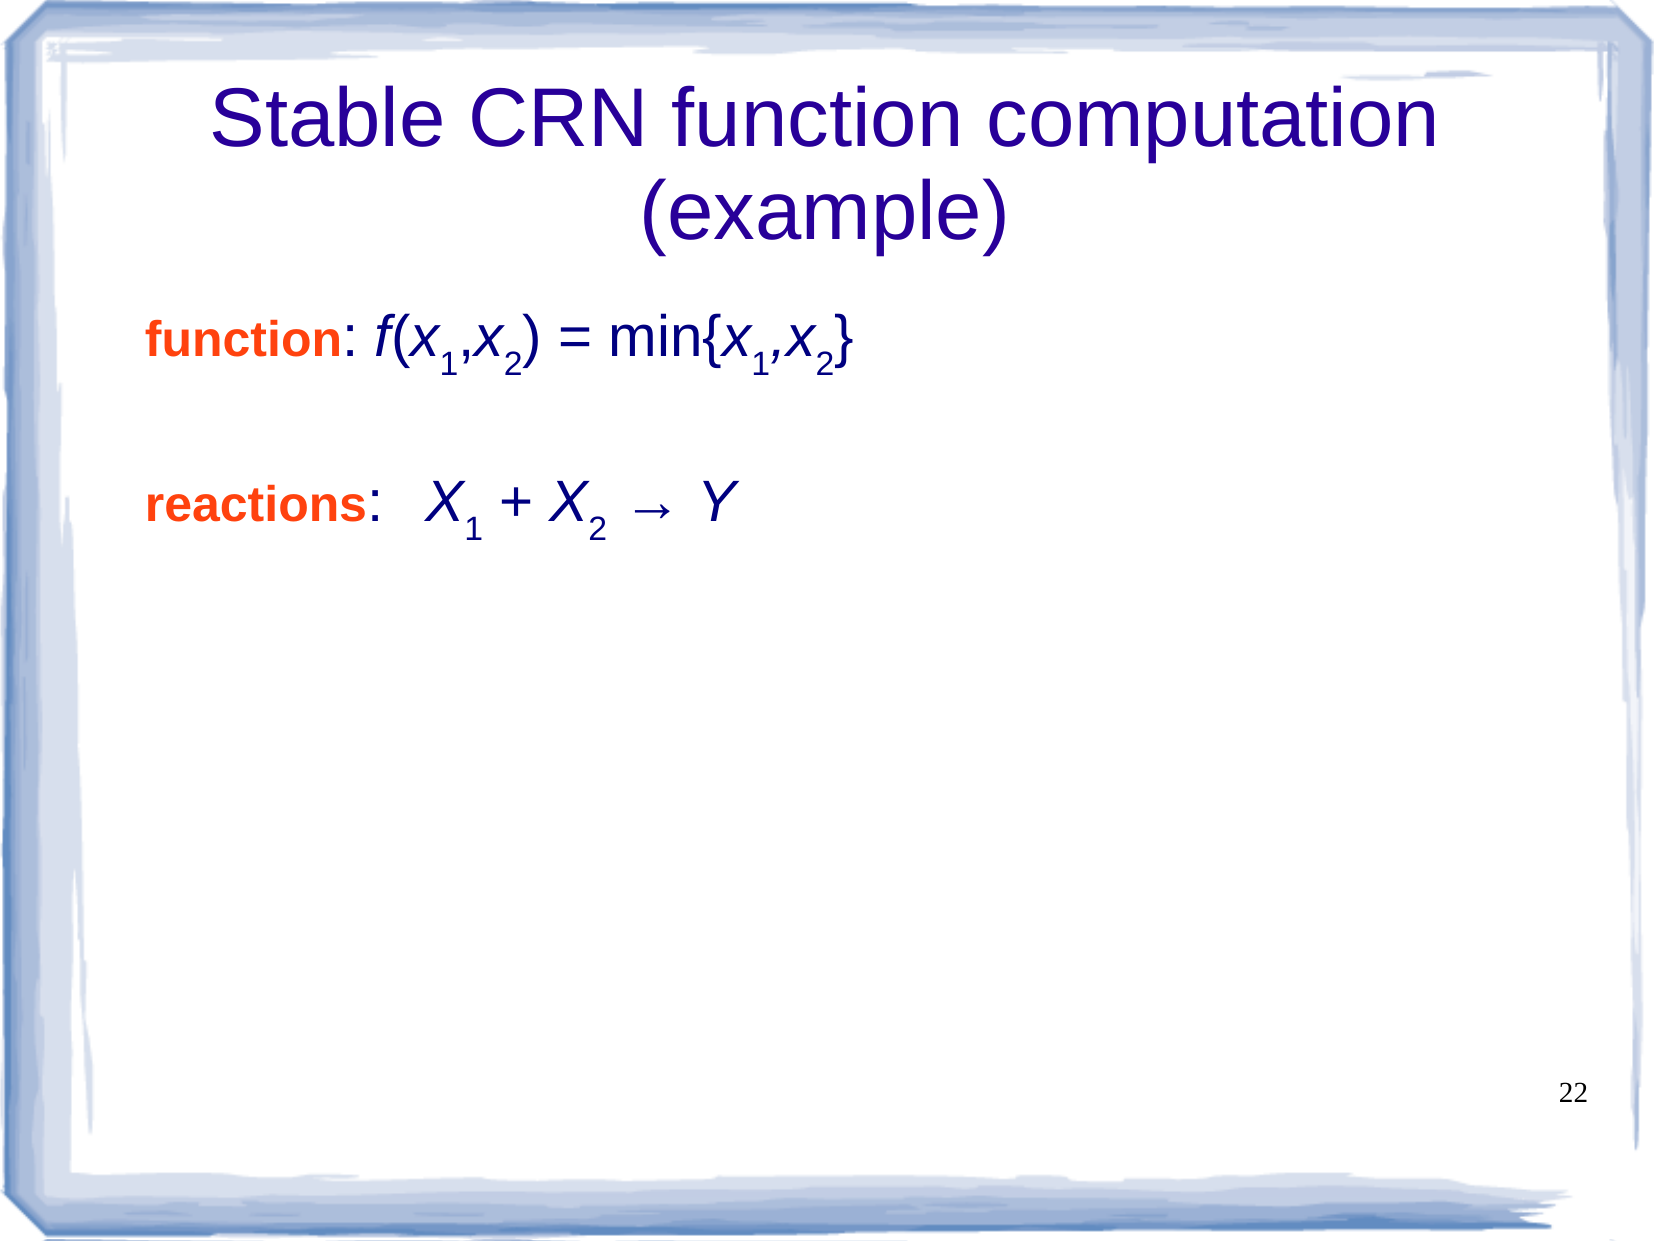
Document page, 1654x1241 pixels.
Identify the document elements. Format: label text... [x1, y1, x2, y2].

title Stable CRN function computation (example) [75, 71, 1576, 258]
text_box function: f(x1,x2) = min{x1,x2} [130, 295, 1522, 392]
text_box reactions: [130, 461, 410, 557]
text_box X1 + X2 → Y [410, 461, 1062, 557]
picture [0, 0, 1654, 1241]
